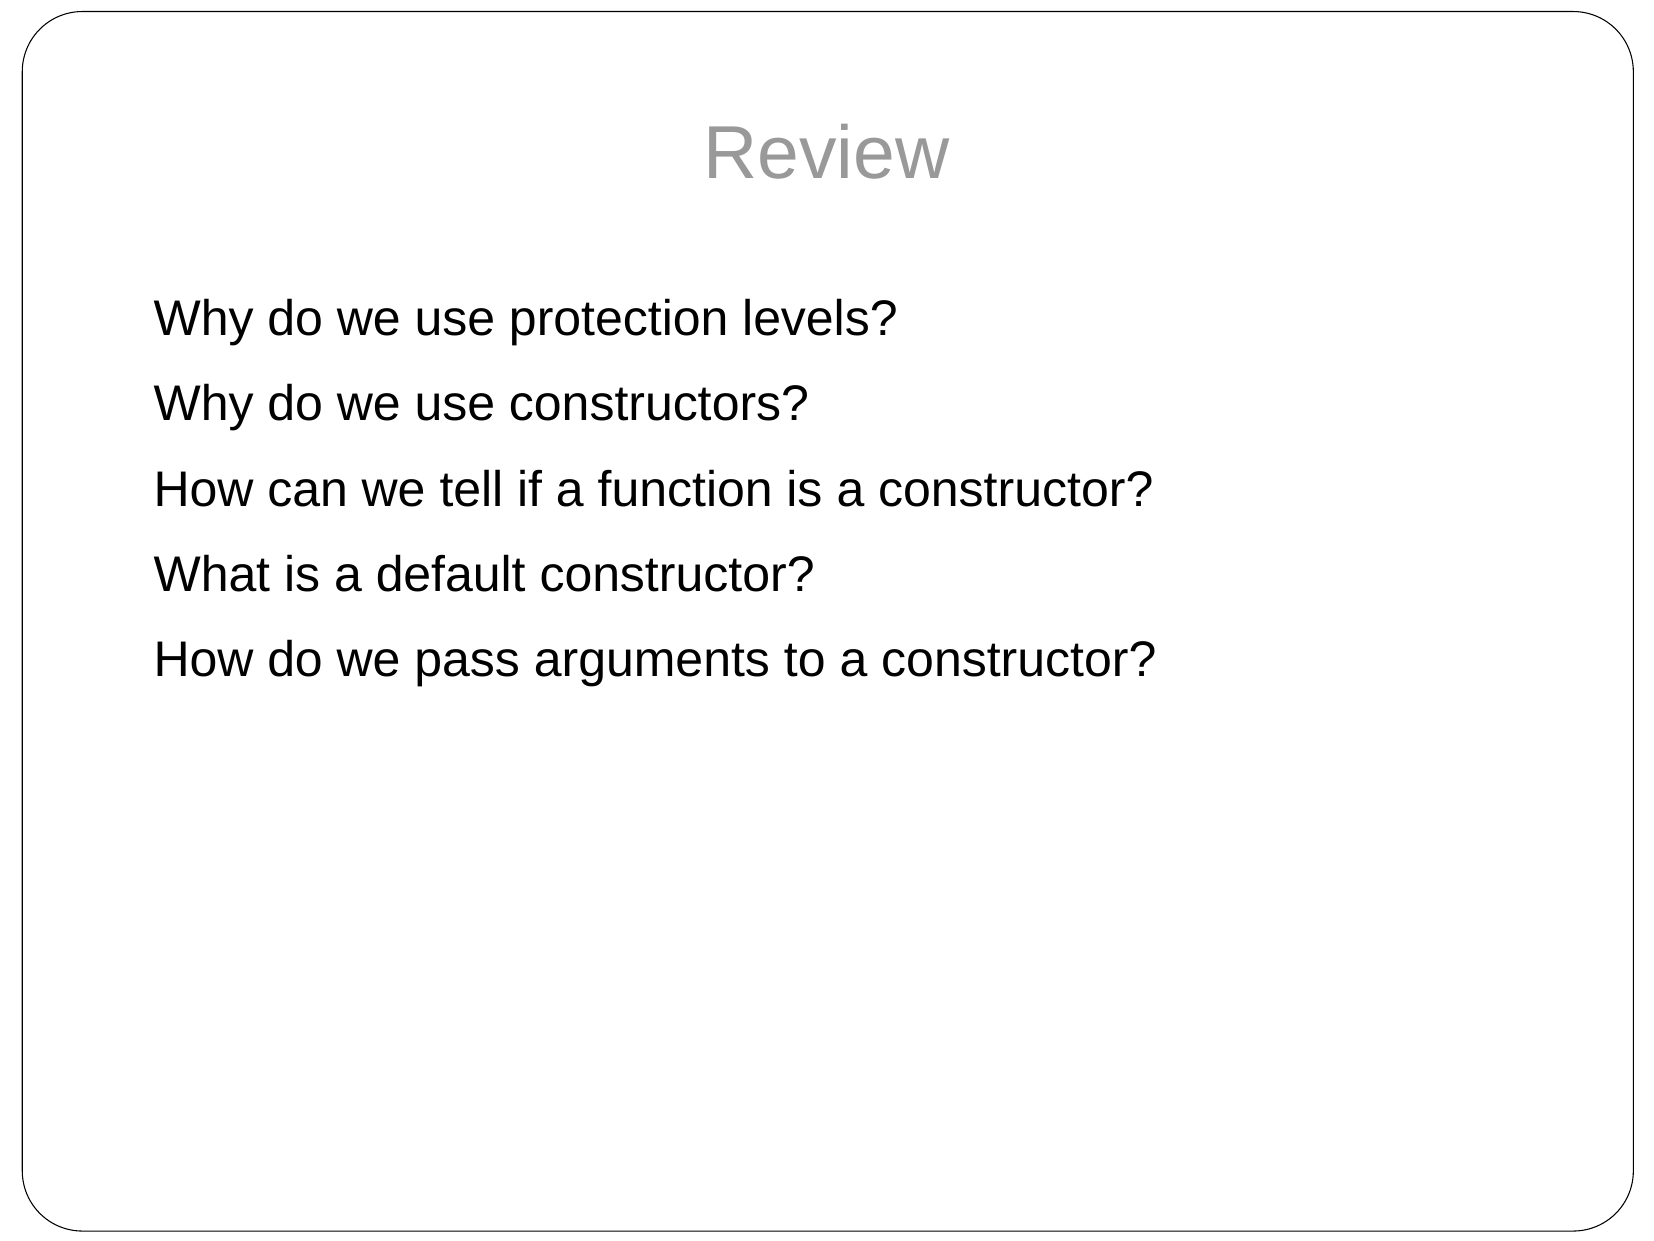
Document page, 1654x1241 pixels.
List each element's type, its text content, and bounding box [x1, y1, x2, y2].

title Review [82, 49, 1571, 257]
list Why do we use protection levels? Why do we use constructors? How can we tell if a function is a constructor? What is a default constructor? How do we pass arguments to a constructor? [82, 290, 1571, 1109]
